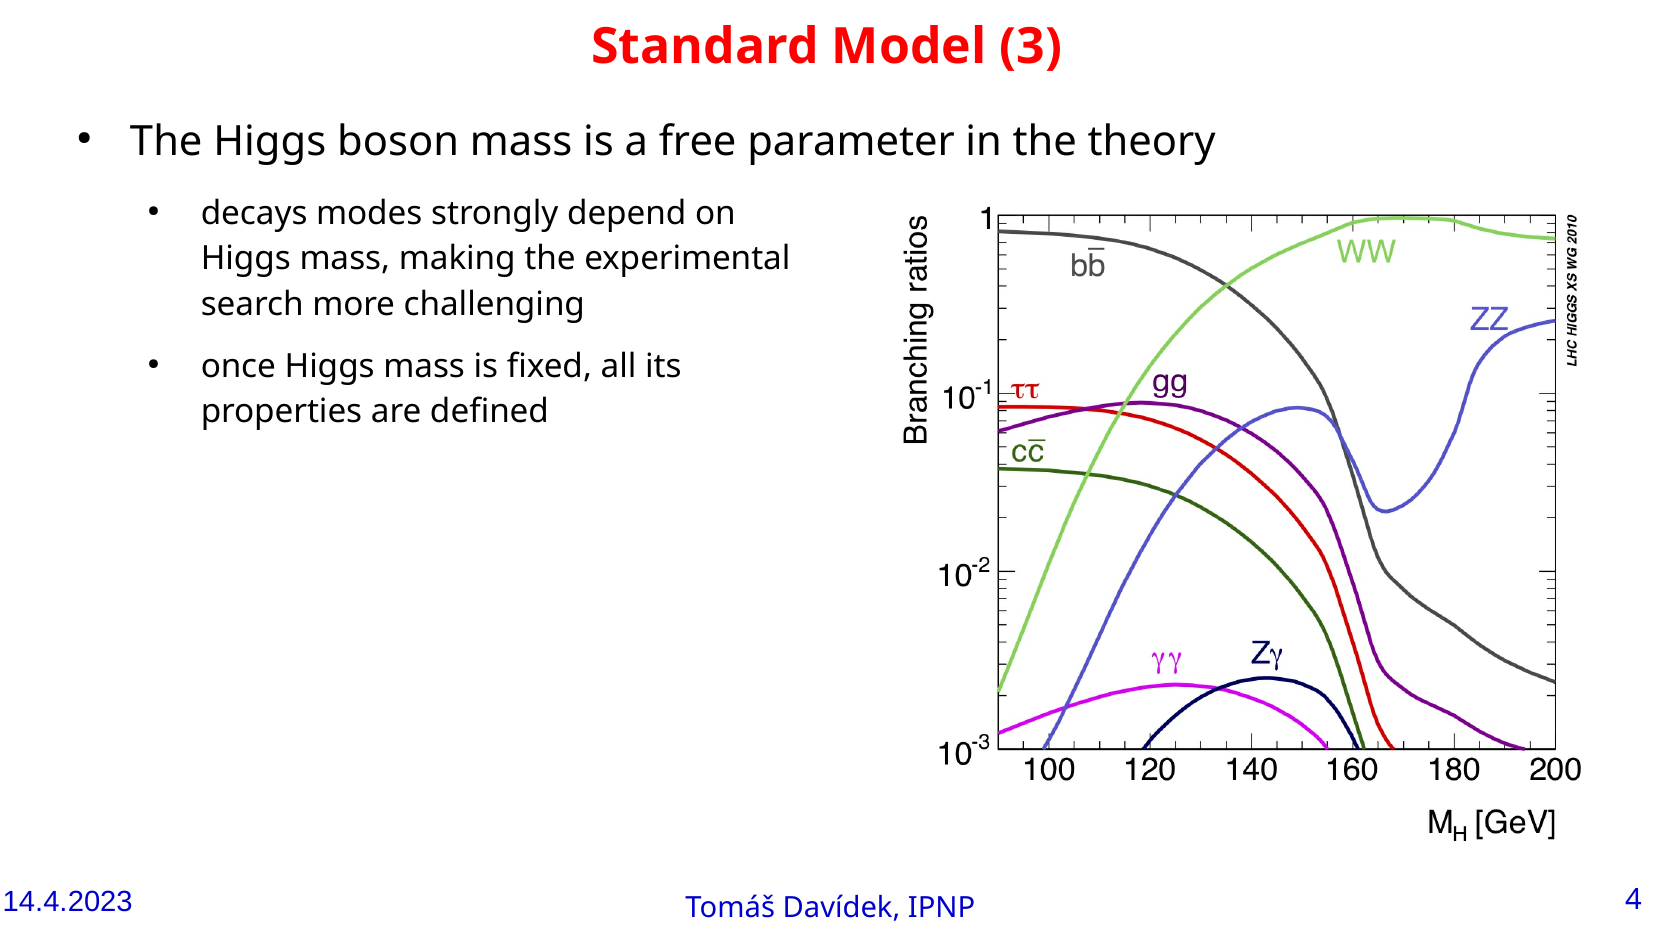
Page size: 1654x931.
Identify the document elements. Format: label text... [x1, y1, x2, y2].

list decays modes strongly depend on Higgs mass, making the experimental search more challenging once Higgs mass is fixed, all its properties are defined [59, 188, 827, 869]
list The Higgs boson mass is a free parameter in the theory [59, 110, 1595, 368]
picture [885, 181, 1591, 857]
title Standard Model (3) [82, 0, 1571, 89]
